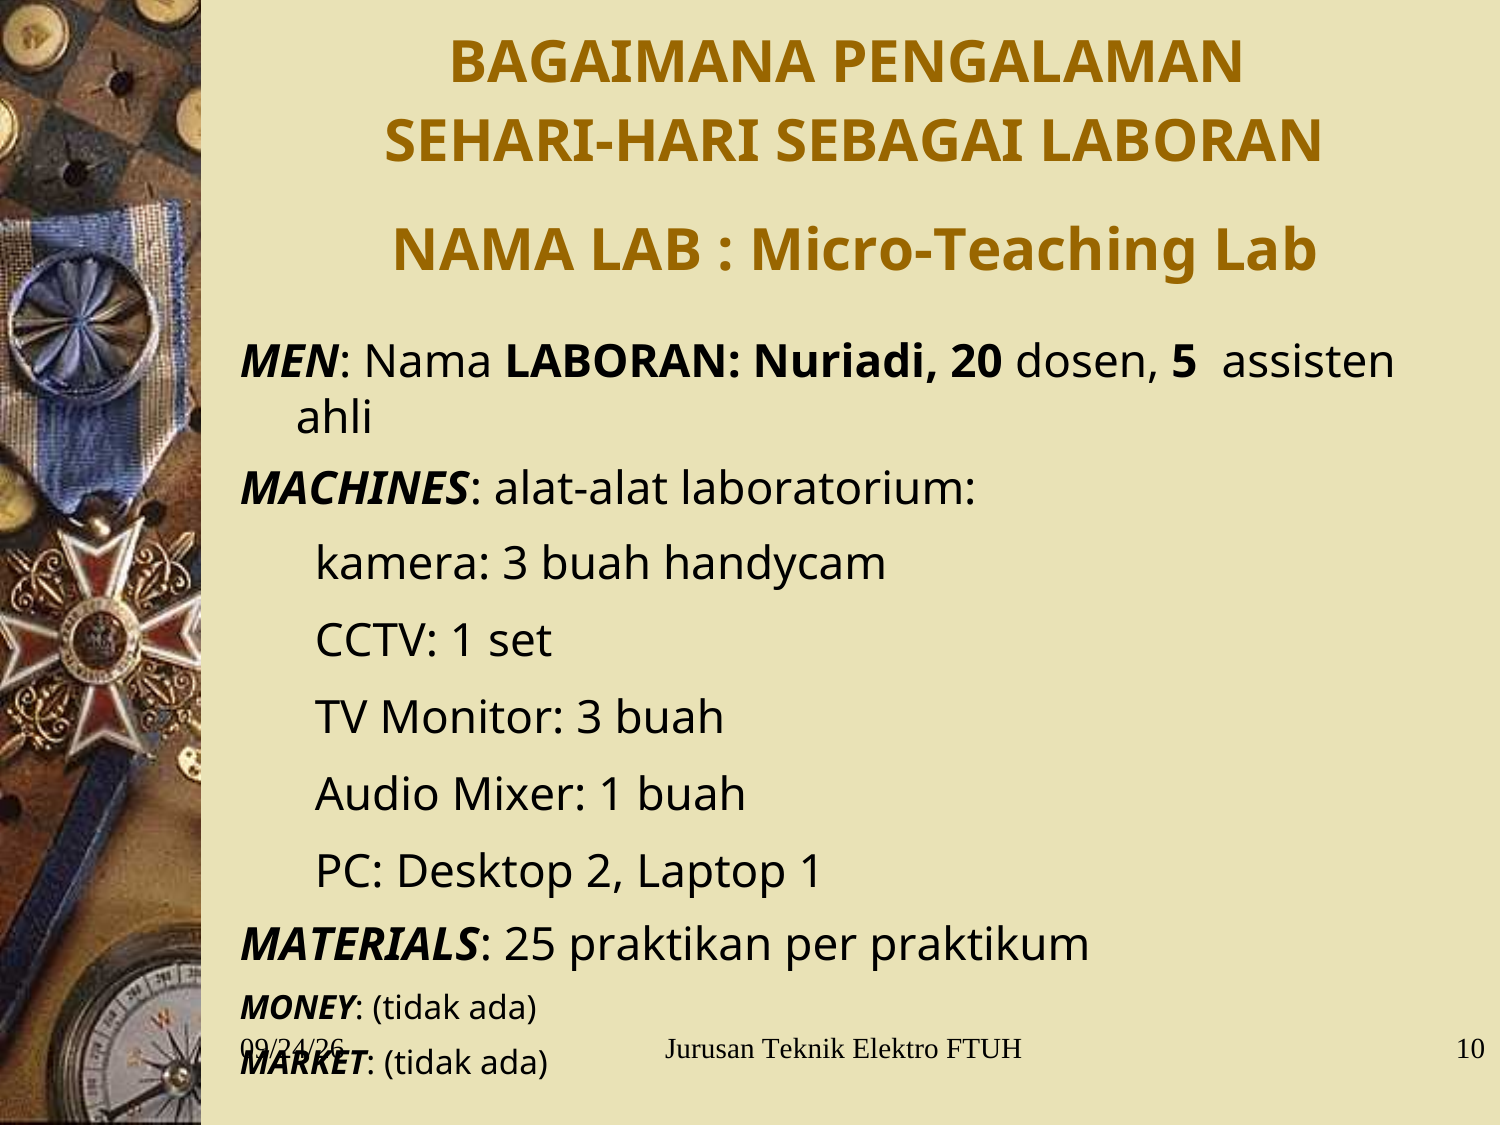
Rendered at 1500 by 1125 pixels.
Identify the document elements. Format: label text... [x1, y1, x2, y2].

title BAGAIMANA PENGALAMAN SEHARI-HARI SEBAGAI LABORAN [236, 21, 1474, 178]
list MEN: Nama LABORAN: Nuriadi, 20 dosen, 5 assisten ahli MACHINES: alat-alat laboratorium: kamera: 3 buah handycam CCTV: 1 set TV Monitor: 3 buah Audio Mixer: 1 buah PC: Desktop 2, Laptop 1 MATERIALS: 25 praktikan per praktikum MONEY: (tidak ada) MARKET: (tidak ada) [224, 324, 1475, 1027]
picture [0, 0, 201, 1125]
title NAMA LAB : Micro-Teaching Lab [236, 203, 1474, 292]
